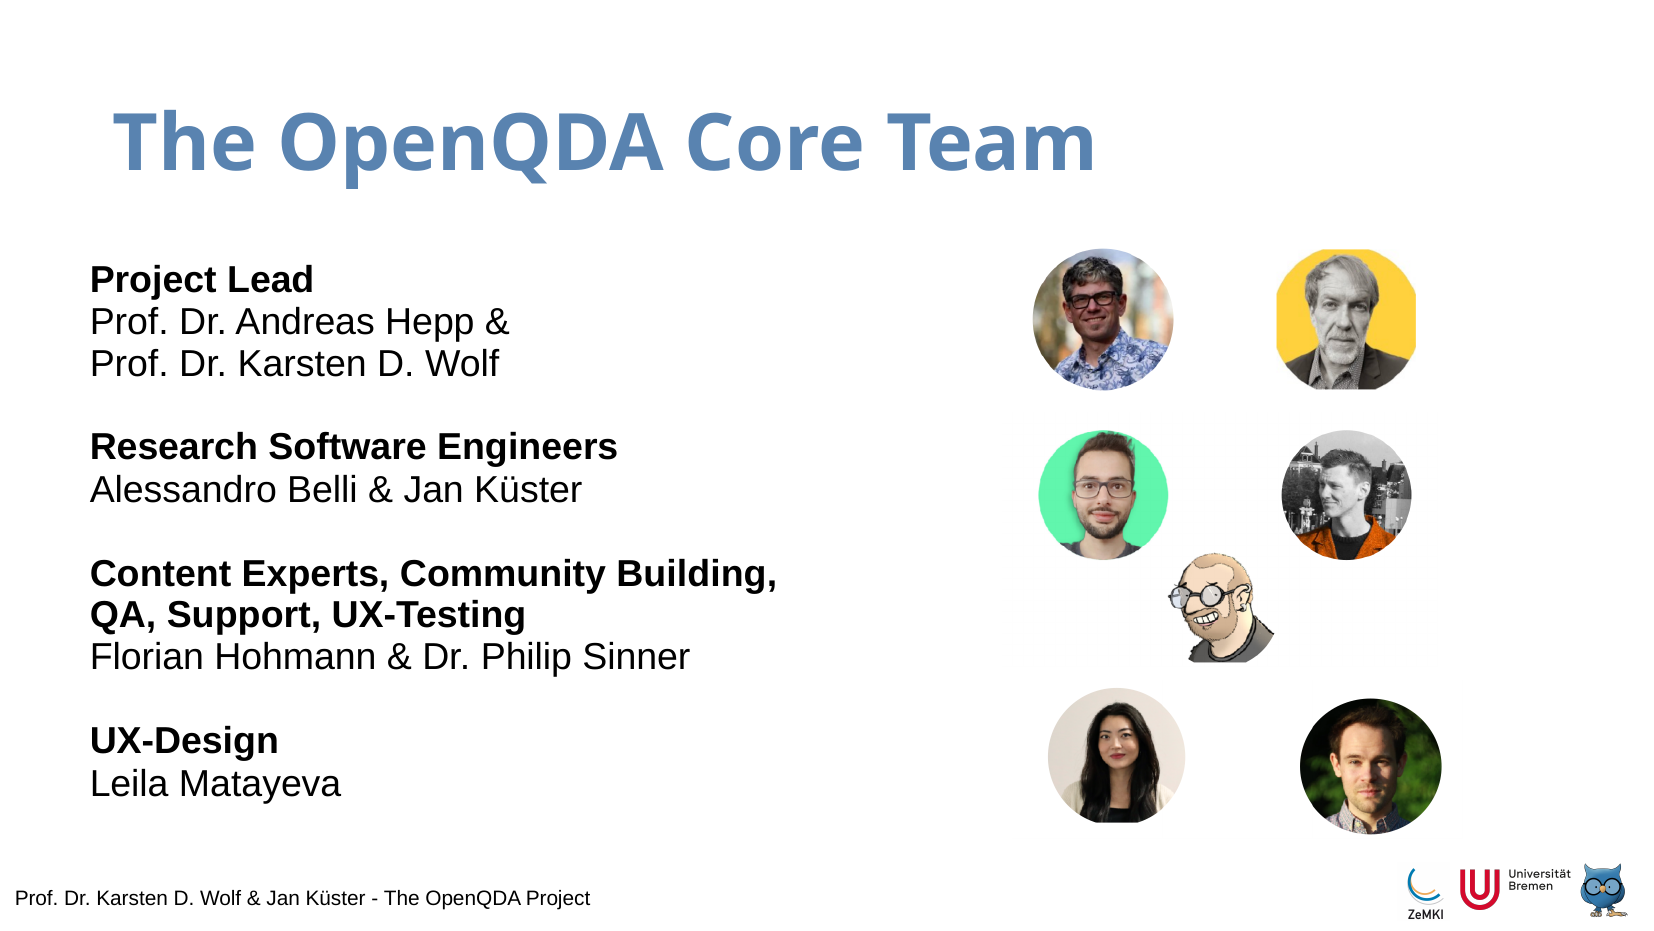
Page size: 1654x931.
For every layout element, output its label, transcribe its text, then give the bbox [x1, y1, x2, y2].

picture [1002, 412, 1438, 667]
picture [1397, 862, 1450, 921]
title The OpenQDA Core Team [112, 62, 1493, 218]
text_box Project Lead Prof. Dr. Andreas Hepp & Prof. Dr. Karsten D. Wolf Research Software Engineers Alessandro Belli & Jan Küster Content Experts, Community Building, QA, Support, UX-Testing Florian Hohmann & Dr. Philip Sinner UX-Design Leila Matayeva [75, 250, 1501, 851]
picture [1460, 869, 1571, 910]
picture [1001, 217, 1426, 402]
picture [1575, 862, 1631, 918]
picture [1012, 680, 1463, 839]
